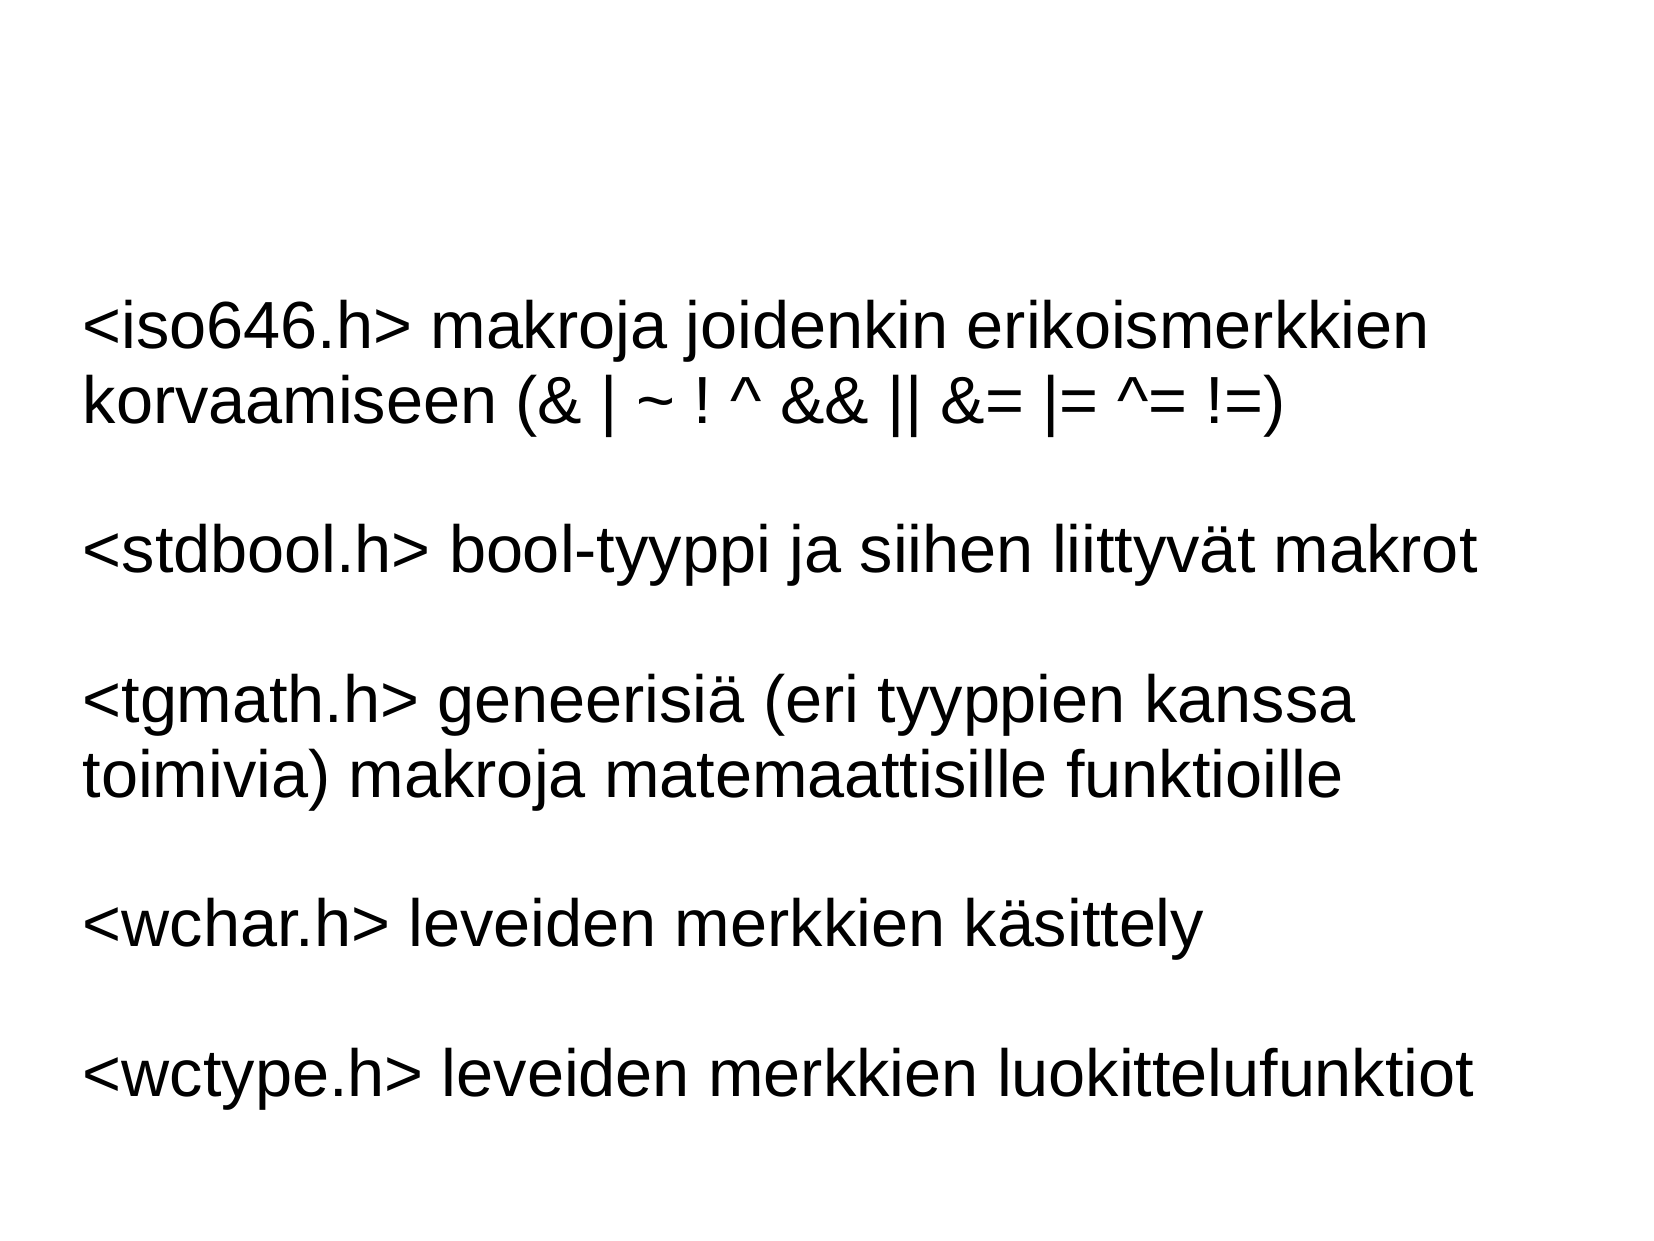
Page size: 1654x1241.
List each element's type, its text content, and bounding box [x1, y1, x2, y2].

text_box <iso646.h> makroja joidenkin erikoismerkkien korvaamiseen (& | ~ ! ^ && || &= |= ^= !=) <stdbool.h> bool-tyyppi ja siihen liittyvät makrot <tgmath.h> geneerisiä (eri tyyppien kanssa toimivia) makroja matemaattisille funktioille <wchar.h> leveiden merkkien käsittely <wctype.h> leveiden merkkien luokittelufunktiot [82, 288, 1571, 1111]
